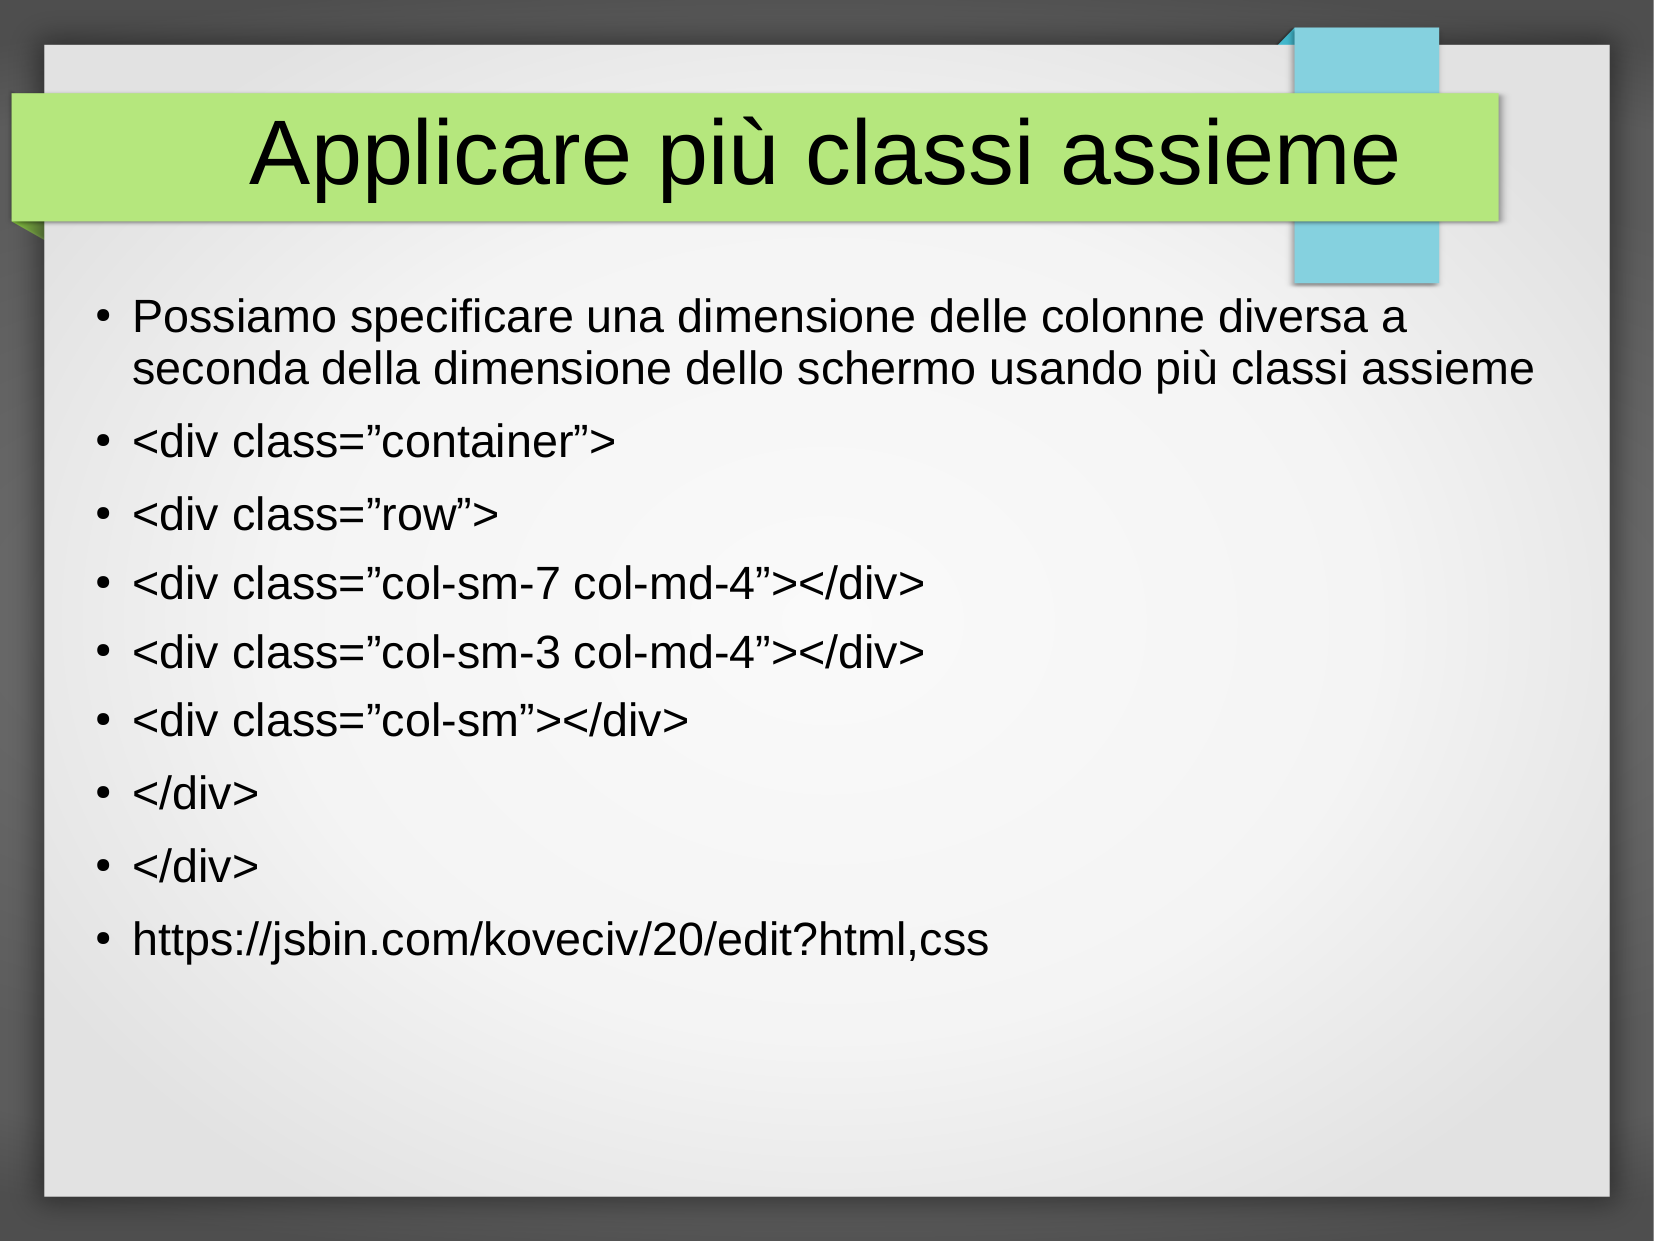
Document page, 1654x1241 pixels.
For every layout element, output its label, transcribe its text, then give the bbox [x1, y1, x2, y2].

picture [0, 0, 1654, 1241]
list Possiamo specificare una dimensione delle colonne diversa a seconda della dimensione dello schermo usando più classi assieme <div class=”container”> <div class=”row”> <div class=”col-sm-7 col-md-4”></div> <div class=”col-sm-3 col-md-4”></div> <div class=”col-sm”></div> </div> </div> https://jsbin.com/koveciv/20/edit?html,css [82, 290, 1571, 1010]
title Applicare più classi assieme [82, 49, 1571, 257]
